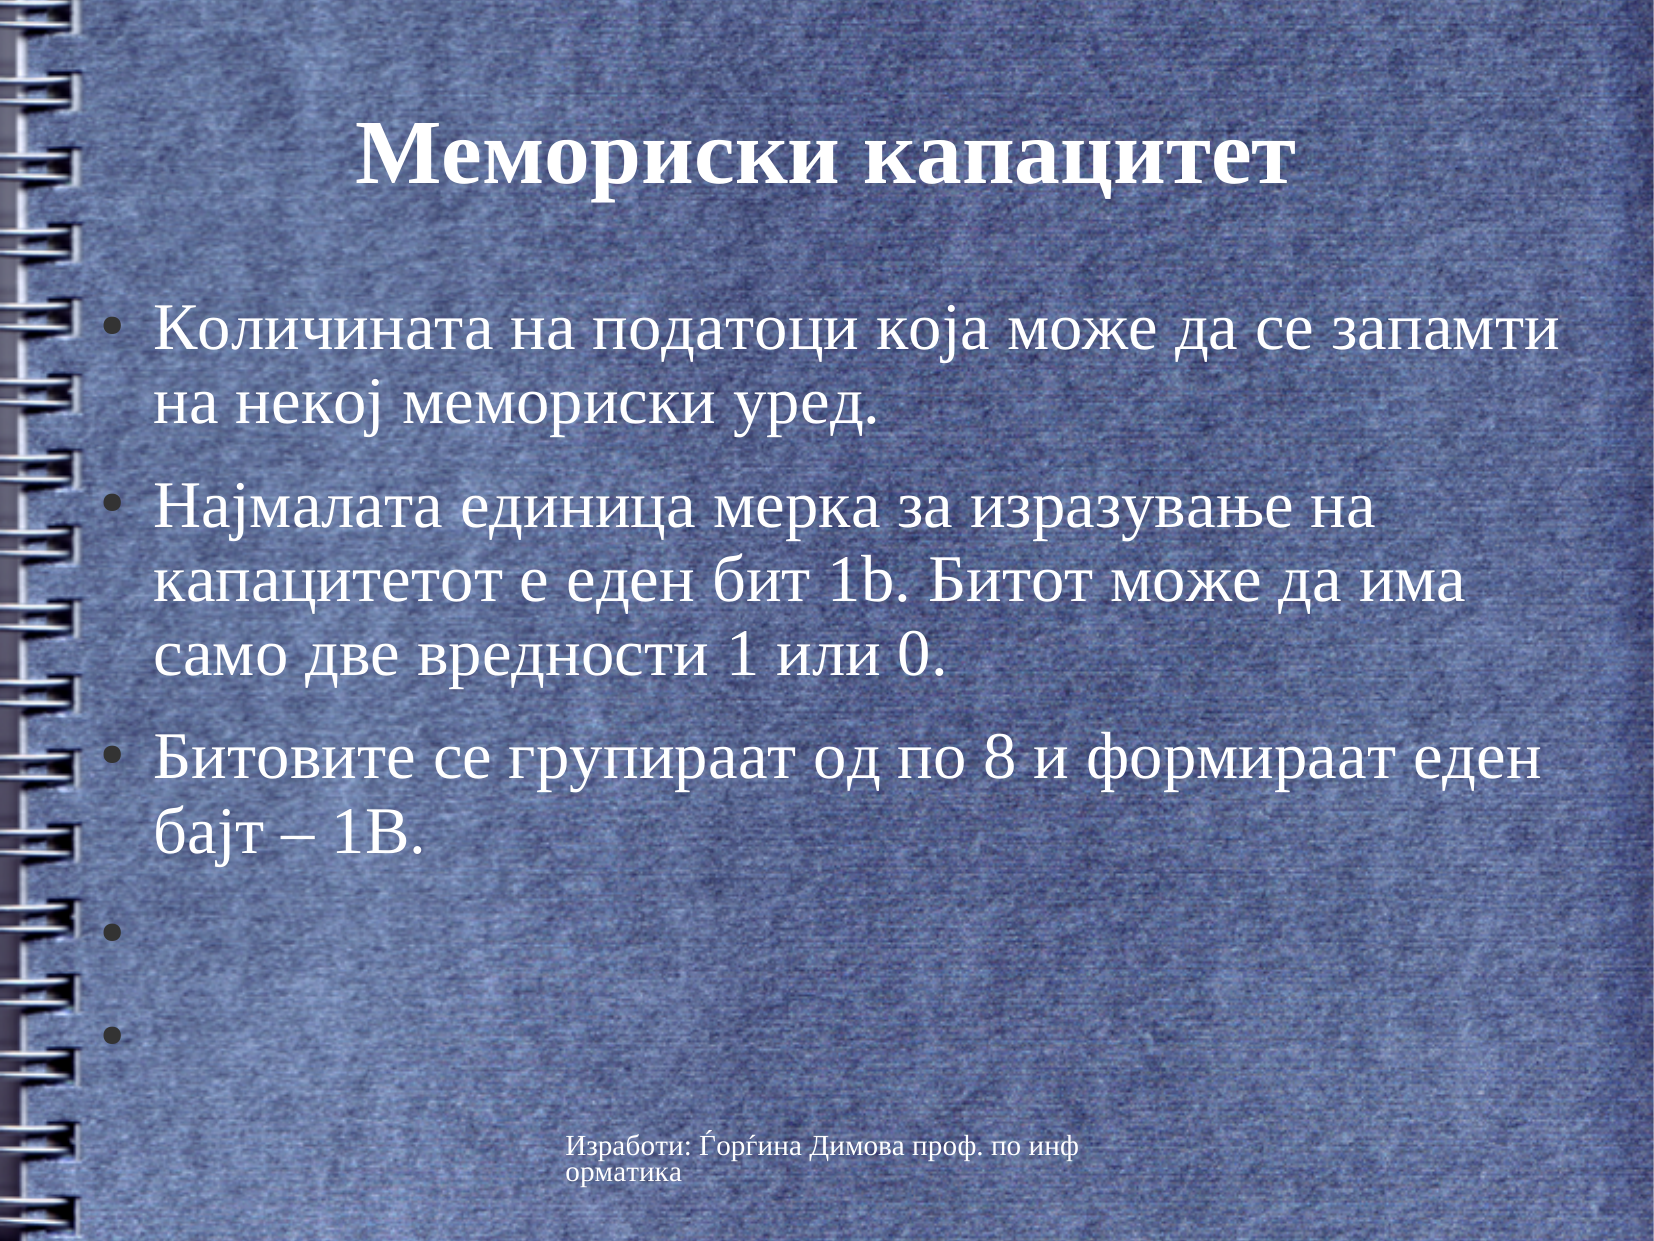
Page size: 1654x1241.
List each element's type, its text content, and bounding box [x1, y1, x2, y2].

list Количината на податоци која може да се запамти на некој мемориски уред. Најмалата единица мерка за изразување на капацитетот е еден бит 1b. Битот може да има само две вредности 1 или 0. Битовите се групираат од по 8 и формираат еден бајт – 1B. [82, 290, 1571, 1094]
title Мемориски капацитет [82, 56, 1571, 250]
picture [0, 0, 1654, 1241]
